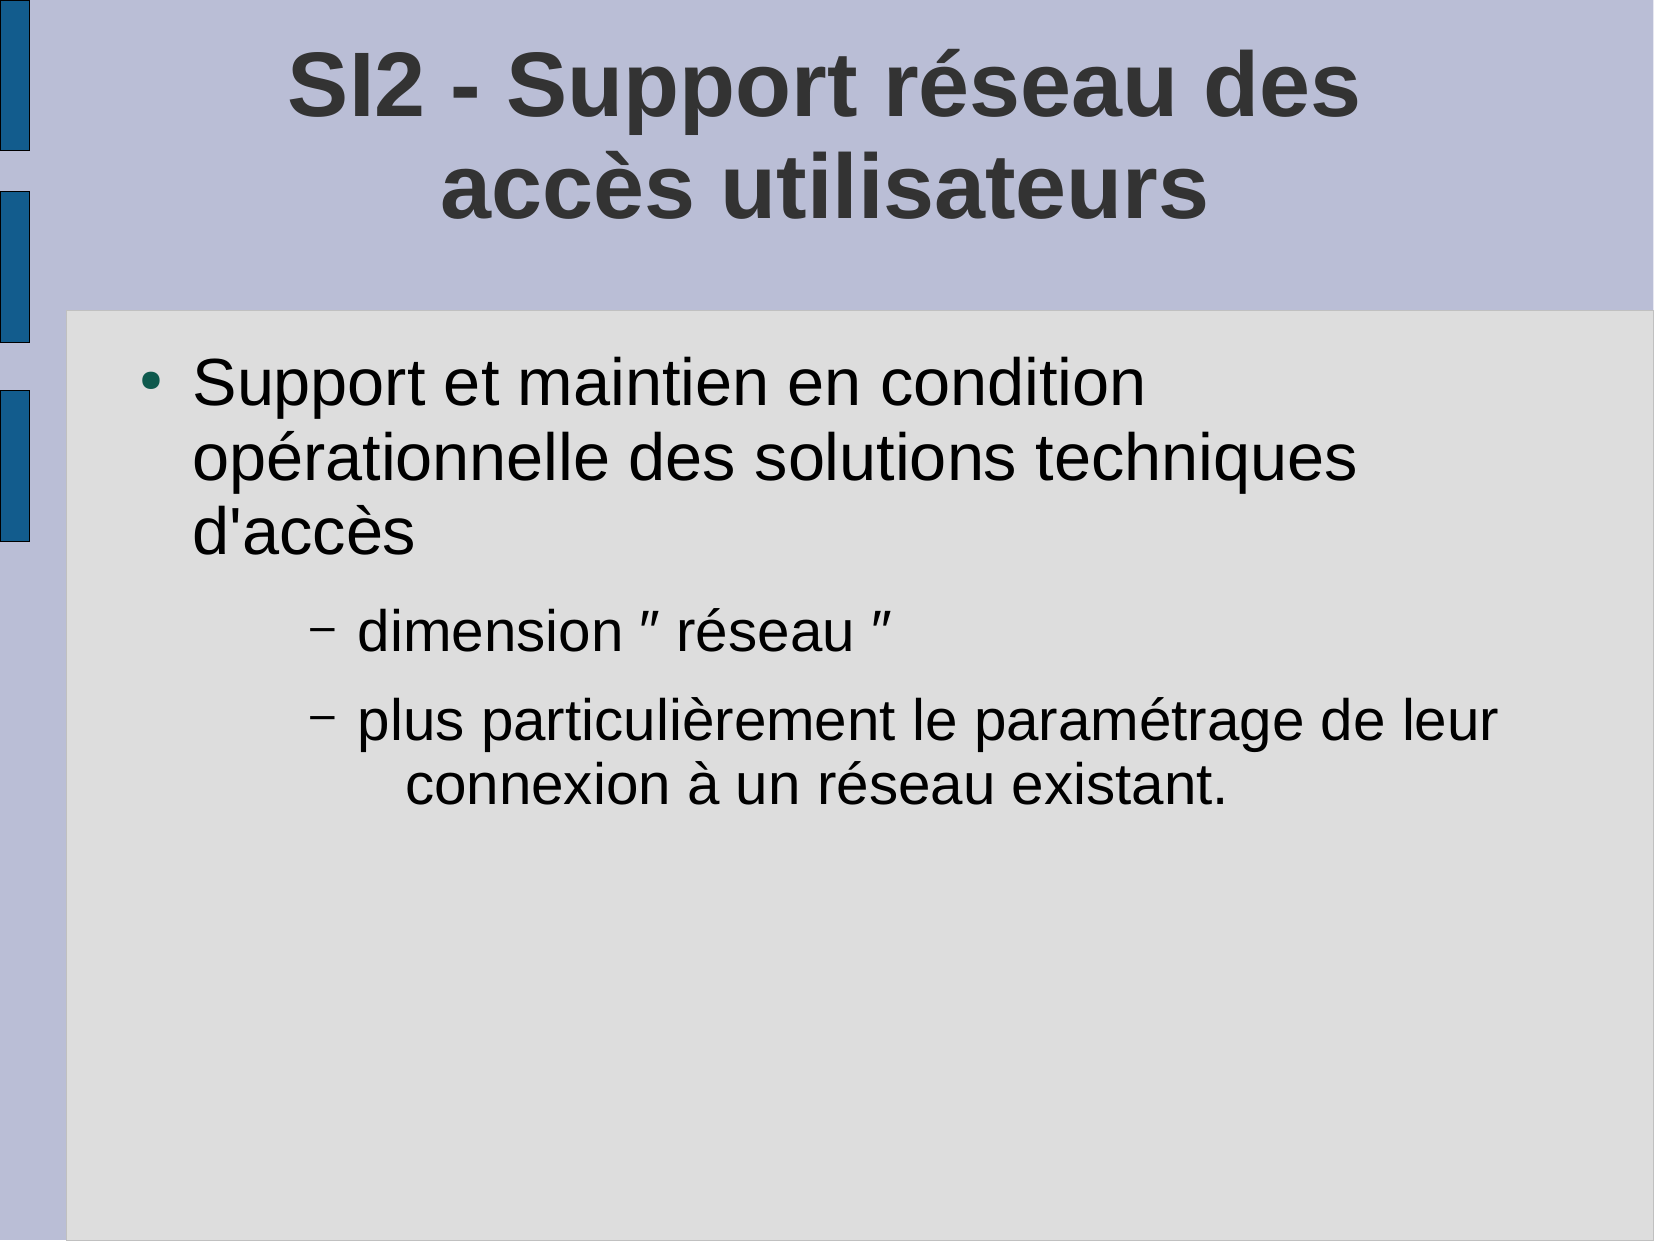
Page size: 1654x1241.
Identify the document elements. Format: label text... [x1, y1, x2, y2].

list Support et maintien en condition opérationnelle des solutions techniques d'accès dimension ″ réseau ″ plus particulièrement le paramétrage de leur connexion à un réseau existant. [121, 344, 1534, 1127]
